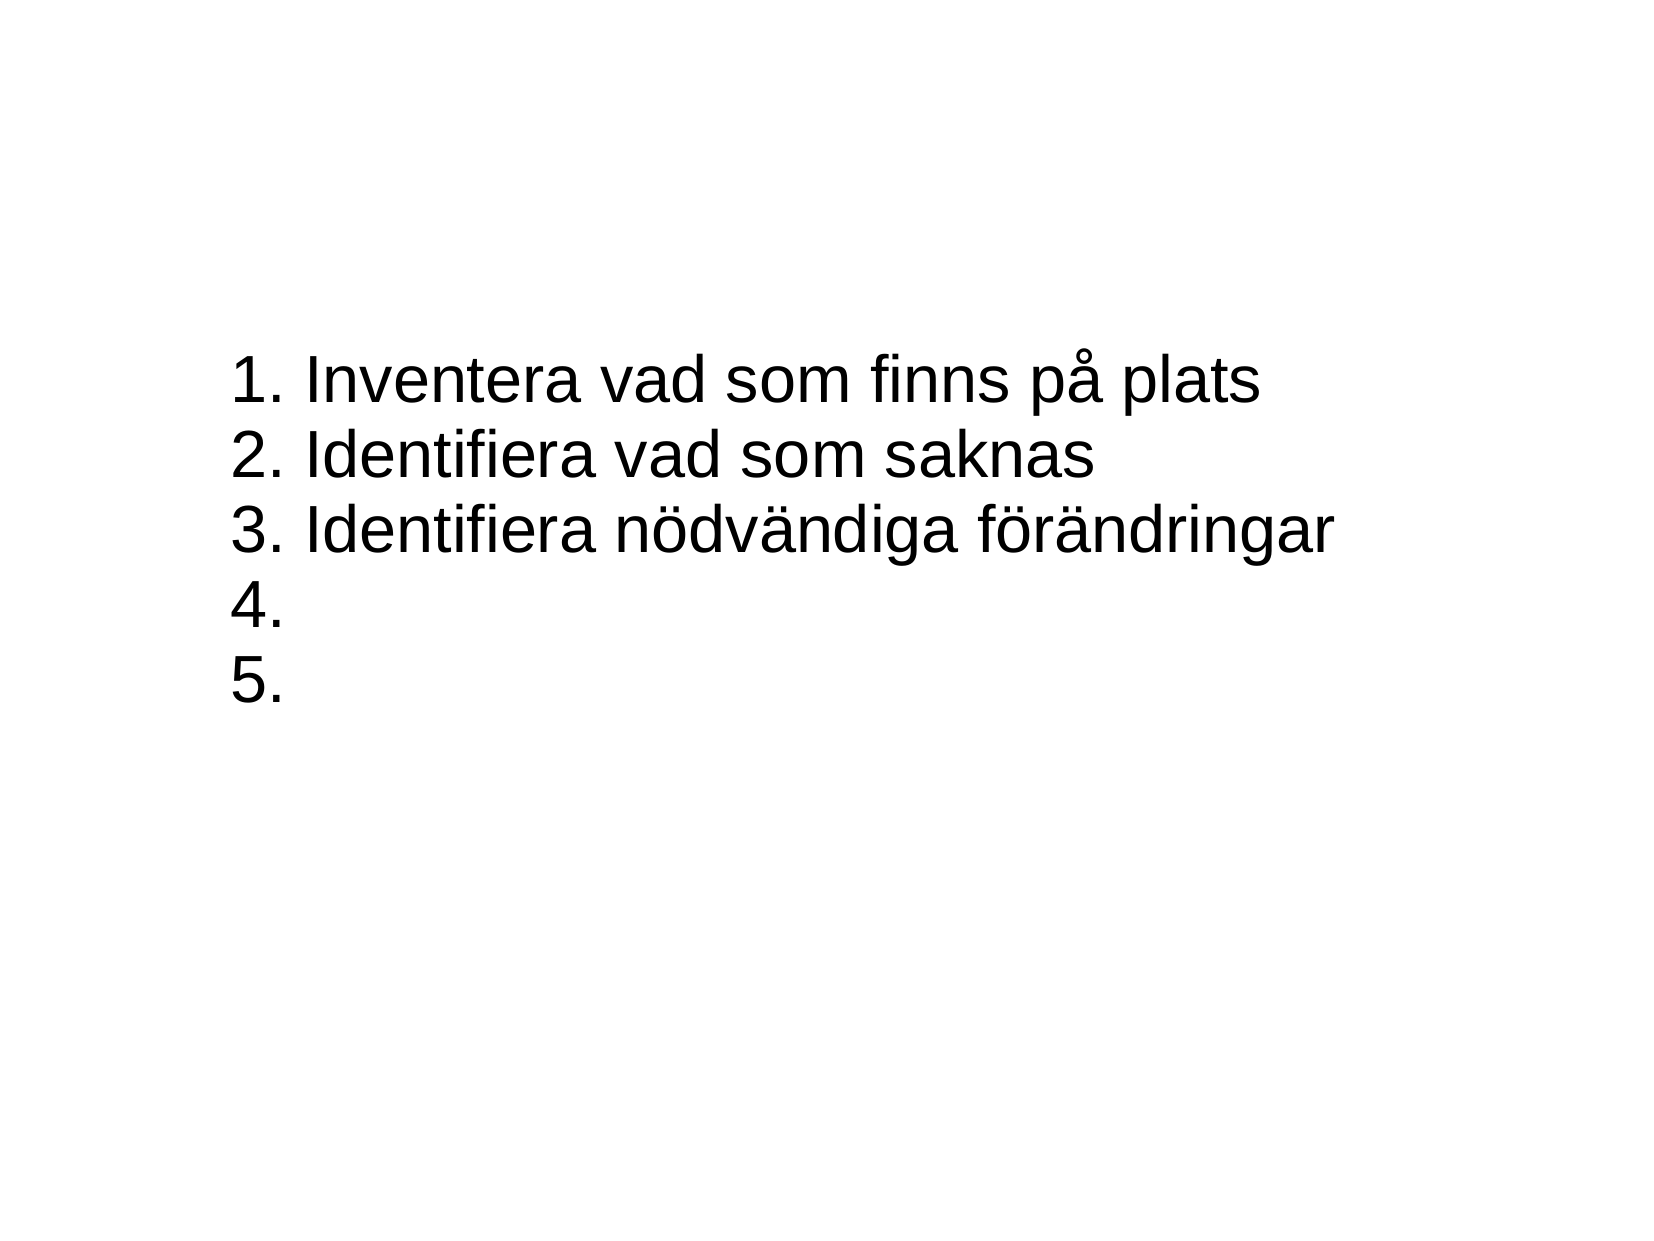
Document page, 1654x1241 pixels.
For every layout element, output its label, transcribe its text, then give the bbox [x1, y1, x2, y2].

subtitle 1. Inventera vad som finns på plats 2. Identifiera vad som saknas 3. Identifiera nödvändiga förändringar 4. 5. [82, 49, 1571, 1010]
